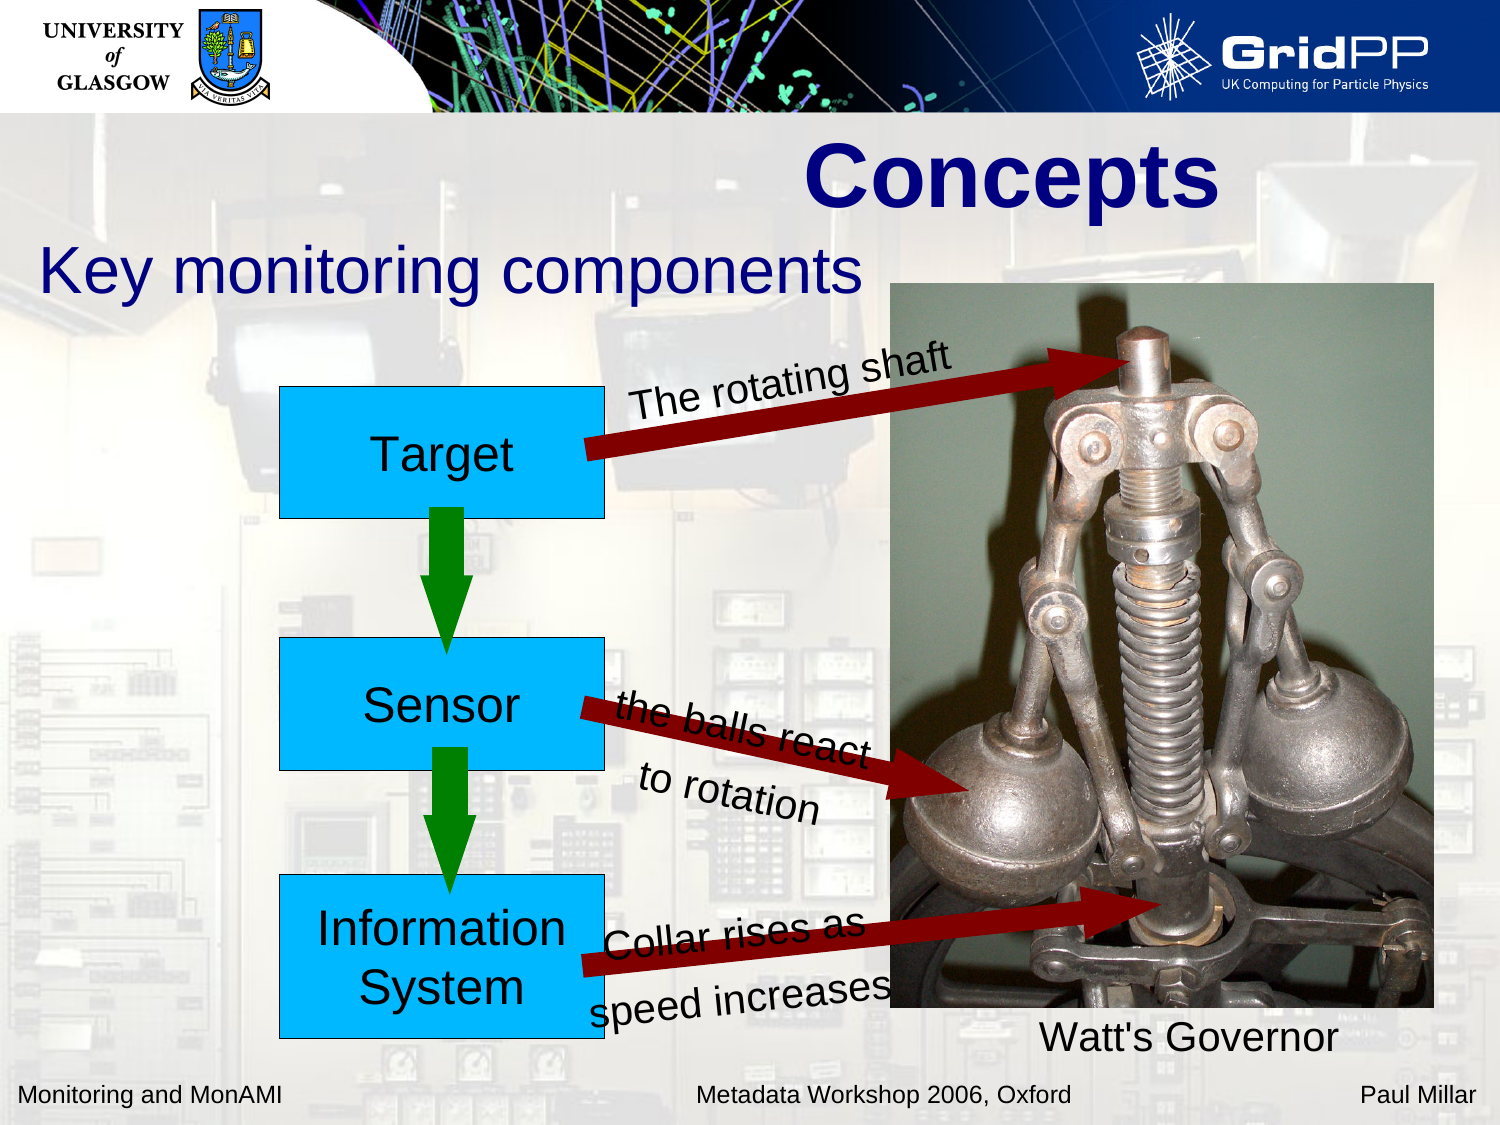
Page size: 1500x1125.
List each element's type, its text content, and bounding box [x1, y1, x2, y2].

text_box Information System [279, 874, 605, 1039]
text_box the balls react to rotation [601, 662, 880, 824]
text_box The rotating shaft [625, 328, 954, 429]
title Concepts [568, 127, 1457, 230]
text_box Collar rises as speed increases [578, 877, 893, 1019]
text_box Target [279, 386, 605, 519]
text_box Watt's Governor [1038, 1011, 1340, 1059]
text_box Sensor [279, 637, 605, 771]
list Key monitoring components [38, 235, 895, 311]
picture [0, 0, 1500, 1125]
